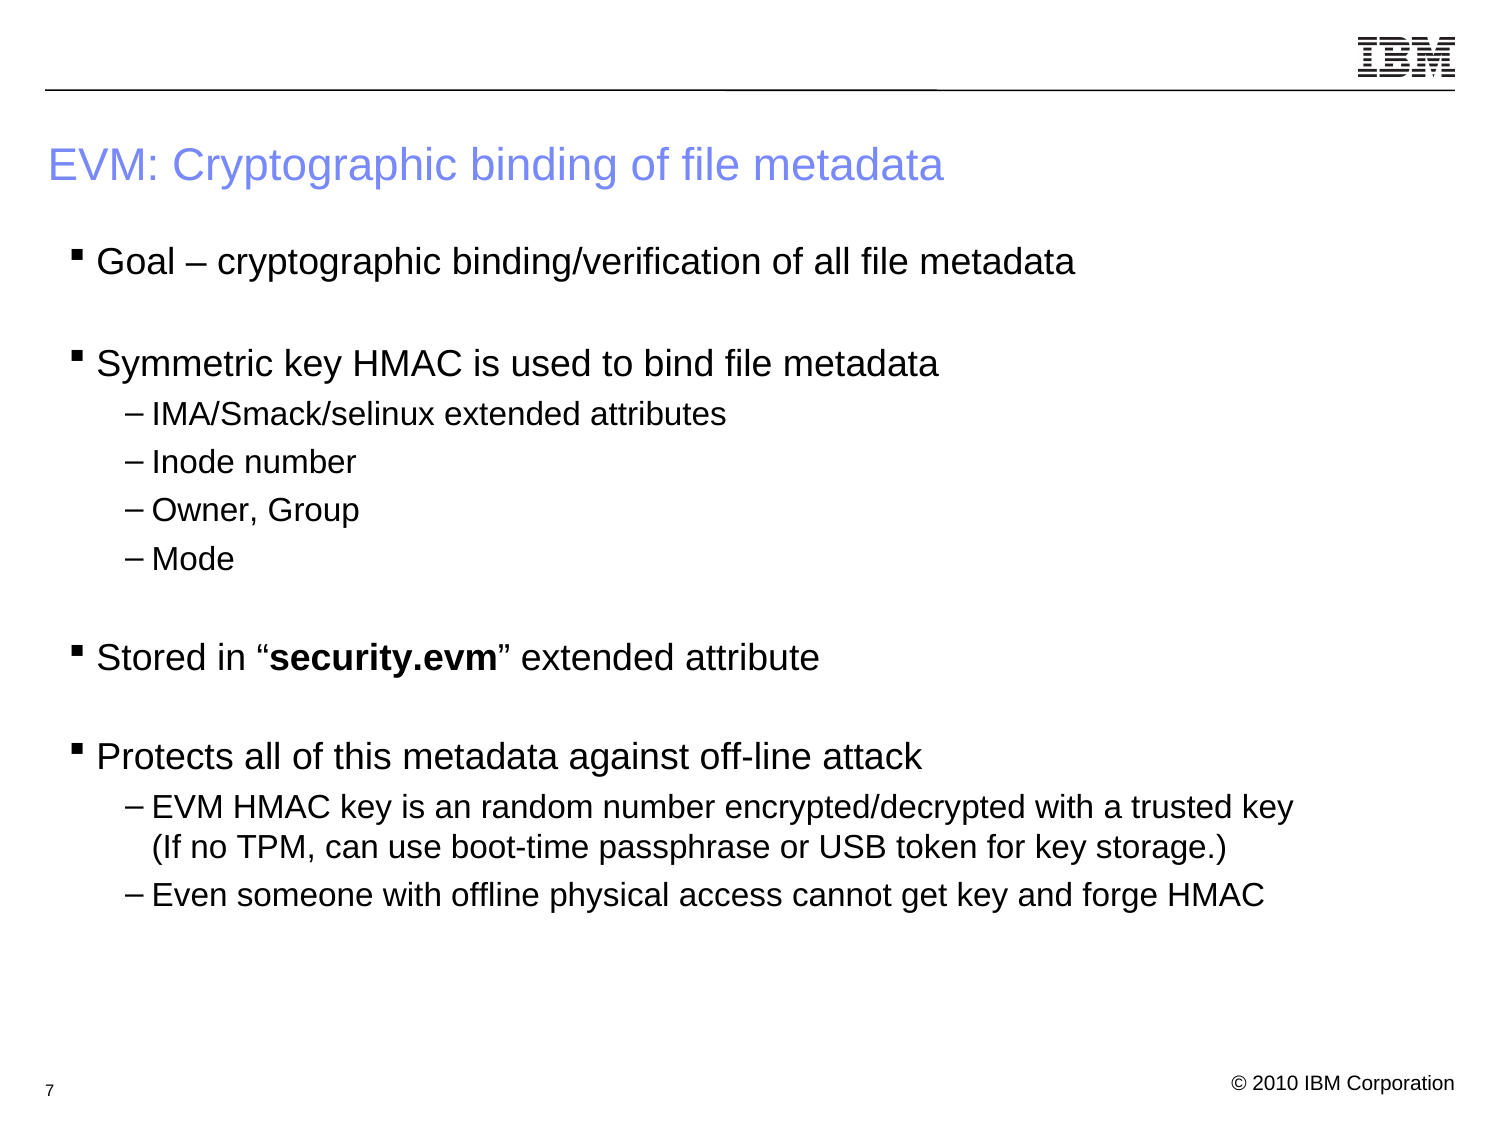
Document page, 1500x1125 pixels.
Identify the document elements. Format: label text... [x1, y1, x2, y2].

title EVM: Cryptographic binding of file metadata [32, 115, 1463, 216]
picture [1358, 37, 1455, 77]
list Goal – cryptographic binding/verification of all file metadata Symmetric key HMAC is used to bind file metadata IMA/Smack/selinux extended attributes Inode number Owner, Group Mode Stored in “security.evm” extended attribute Protects all of this metadata against off-line attack EVM HMAC key is an random number encrypted/decrypted with a trusted key (If no TPM, can use boot-time passphrase or USB token for key storage.) Even someone with offline physical access cannot get key and forge HMAC [53, 229, 1479, 1082]
